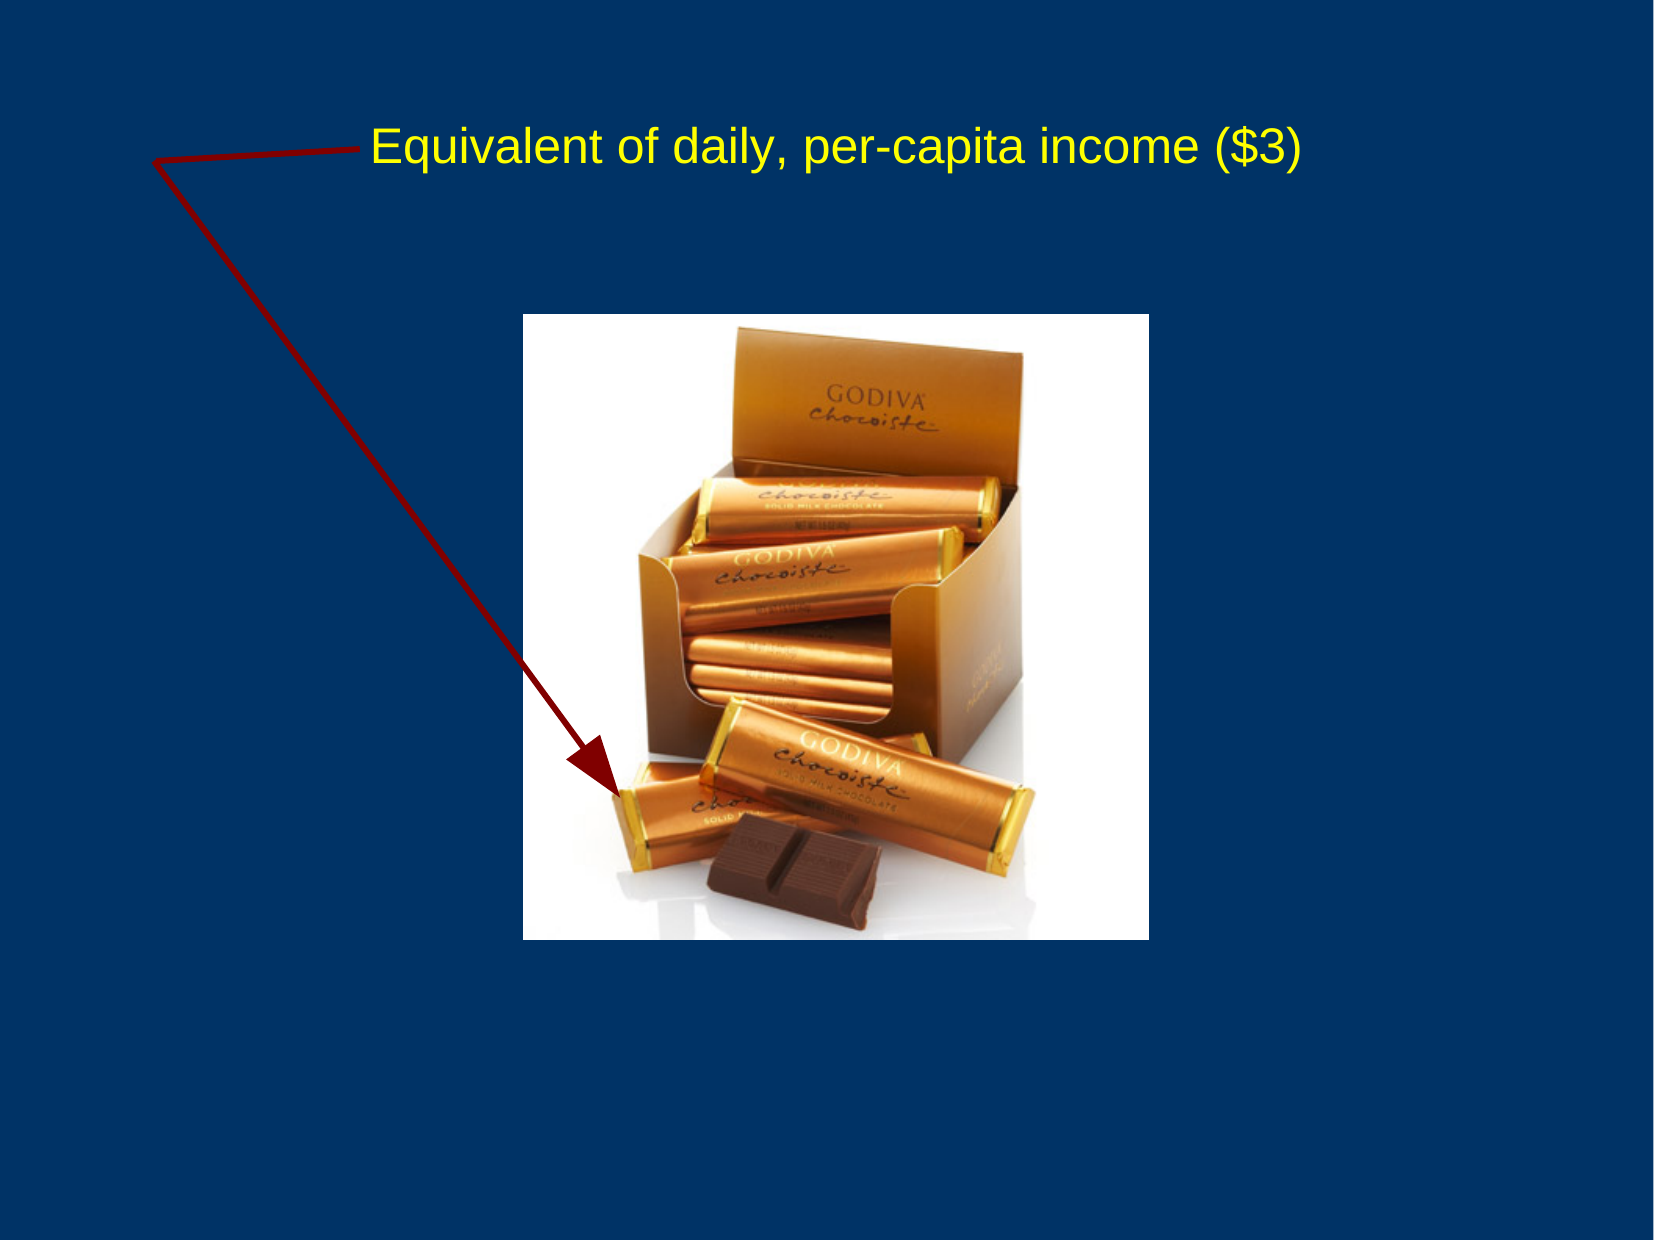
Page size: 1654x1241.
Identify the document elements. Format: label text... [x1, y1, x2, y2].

text_box Equivalent of daily, per-capita income ($3) [355, 111, 1333, 202]
picture [523, 314, 1149, 940]
